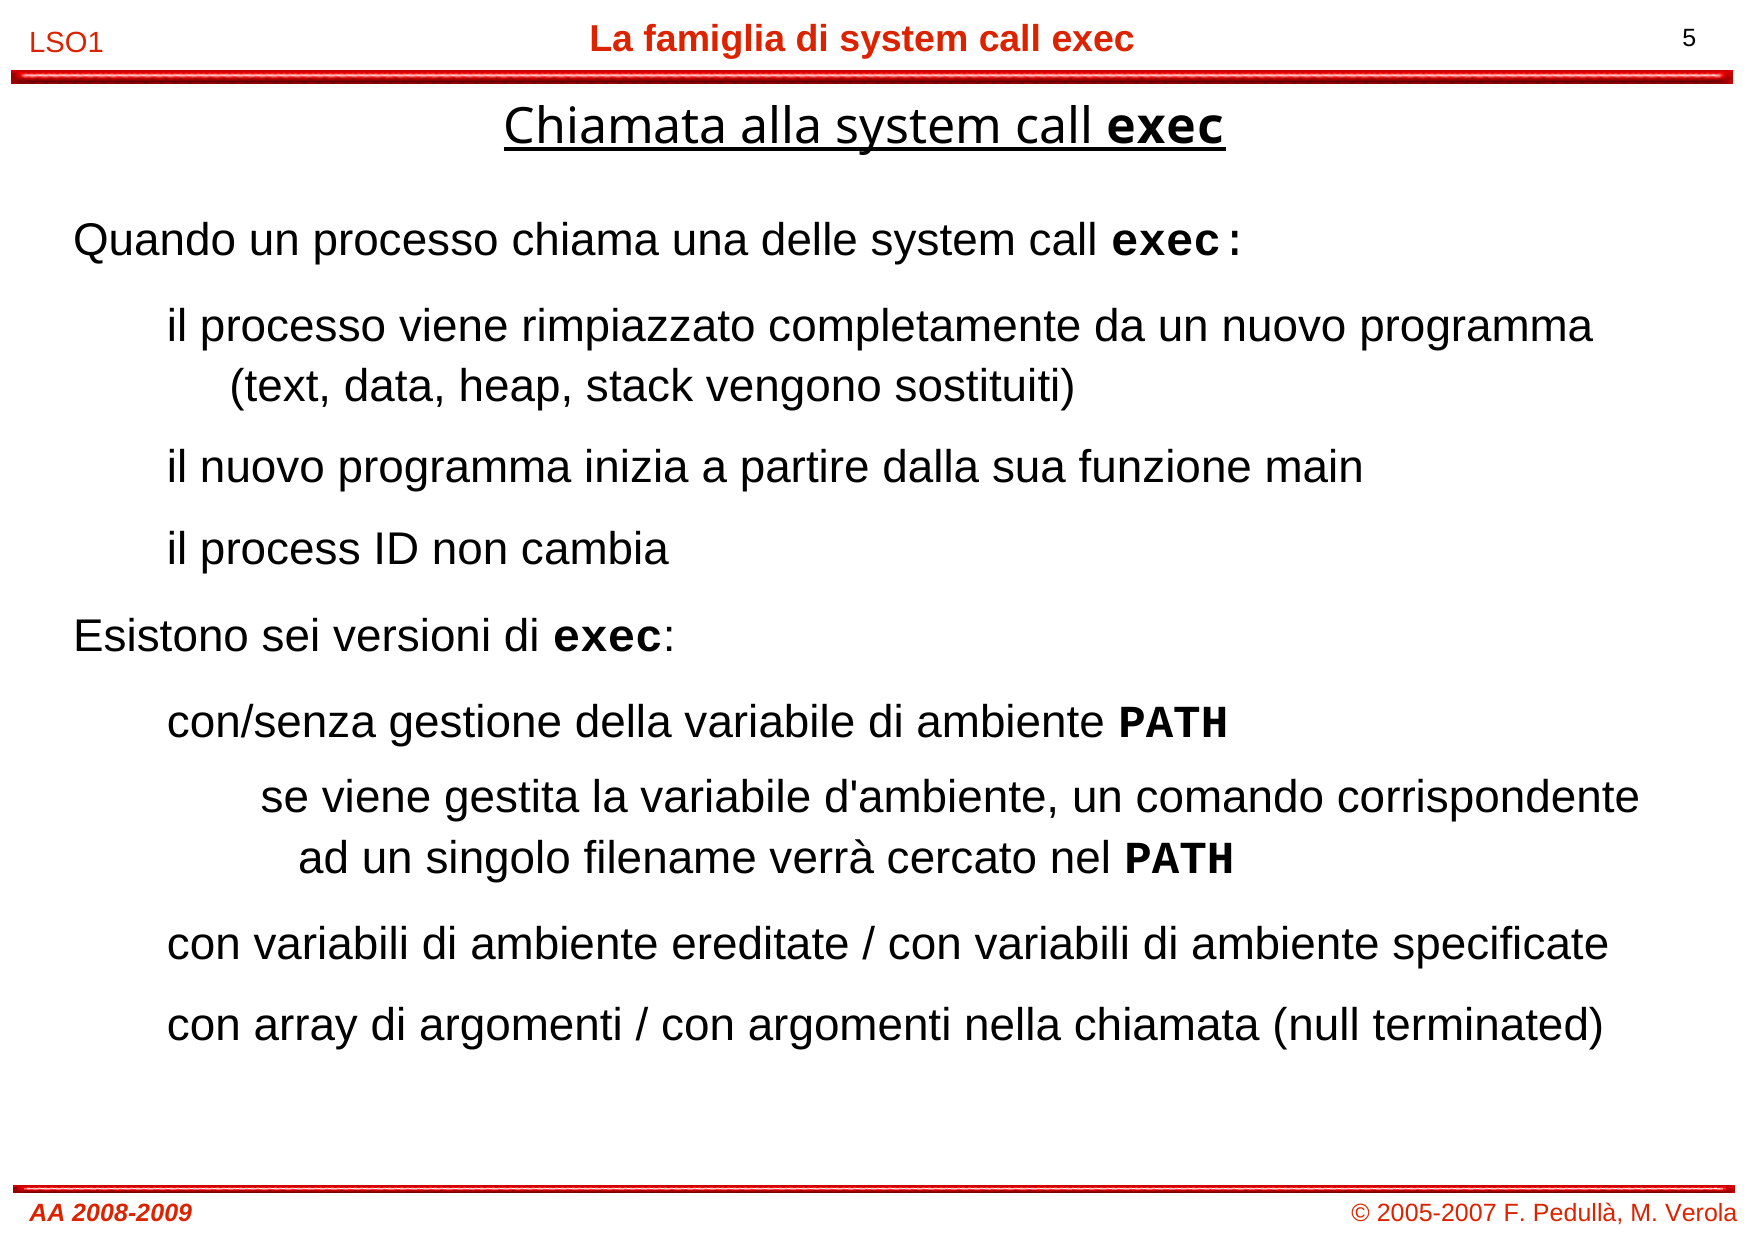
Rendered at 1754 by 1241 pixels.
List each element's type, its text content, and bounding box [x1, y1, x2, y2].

title Chiamata alla system call exec [427, 78, 1303, 174]
picture [13, 1185, 1735, 1193]
list Quando un processo chiama una delle system call exec: il processo viene rimpiazzato completamente da un nuovo programma (text, data, heap, stack vengono sostituiti) il nuovo programma inizia a partire dalla sua funzione main il process ID non cambia Esistono sei versioni di exec: con/senza gestione della variabile di ambiente PATH se viene gestita la variabile d'ambiente, un comando corrispondente ad un singolo filename verrà cercato nel PATH con variabili di ambiente ereditate / con variabili di ambiente specificate con array di argomenti / con argomenti nella chiamata (null terminated) [58, 206, 1696, 1122]
picture [11, 70, 1733, 84]
